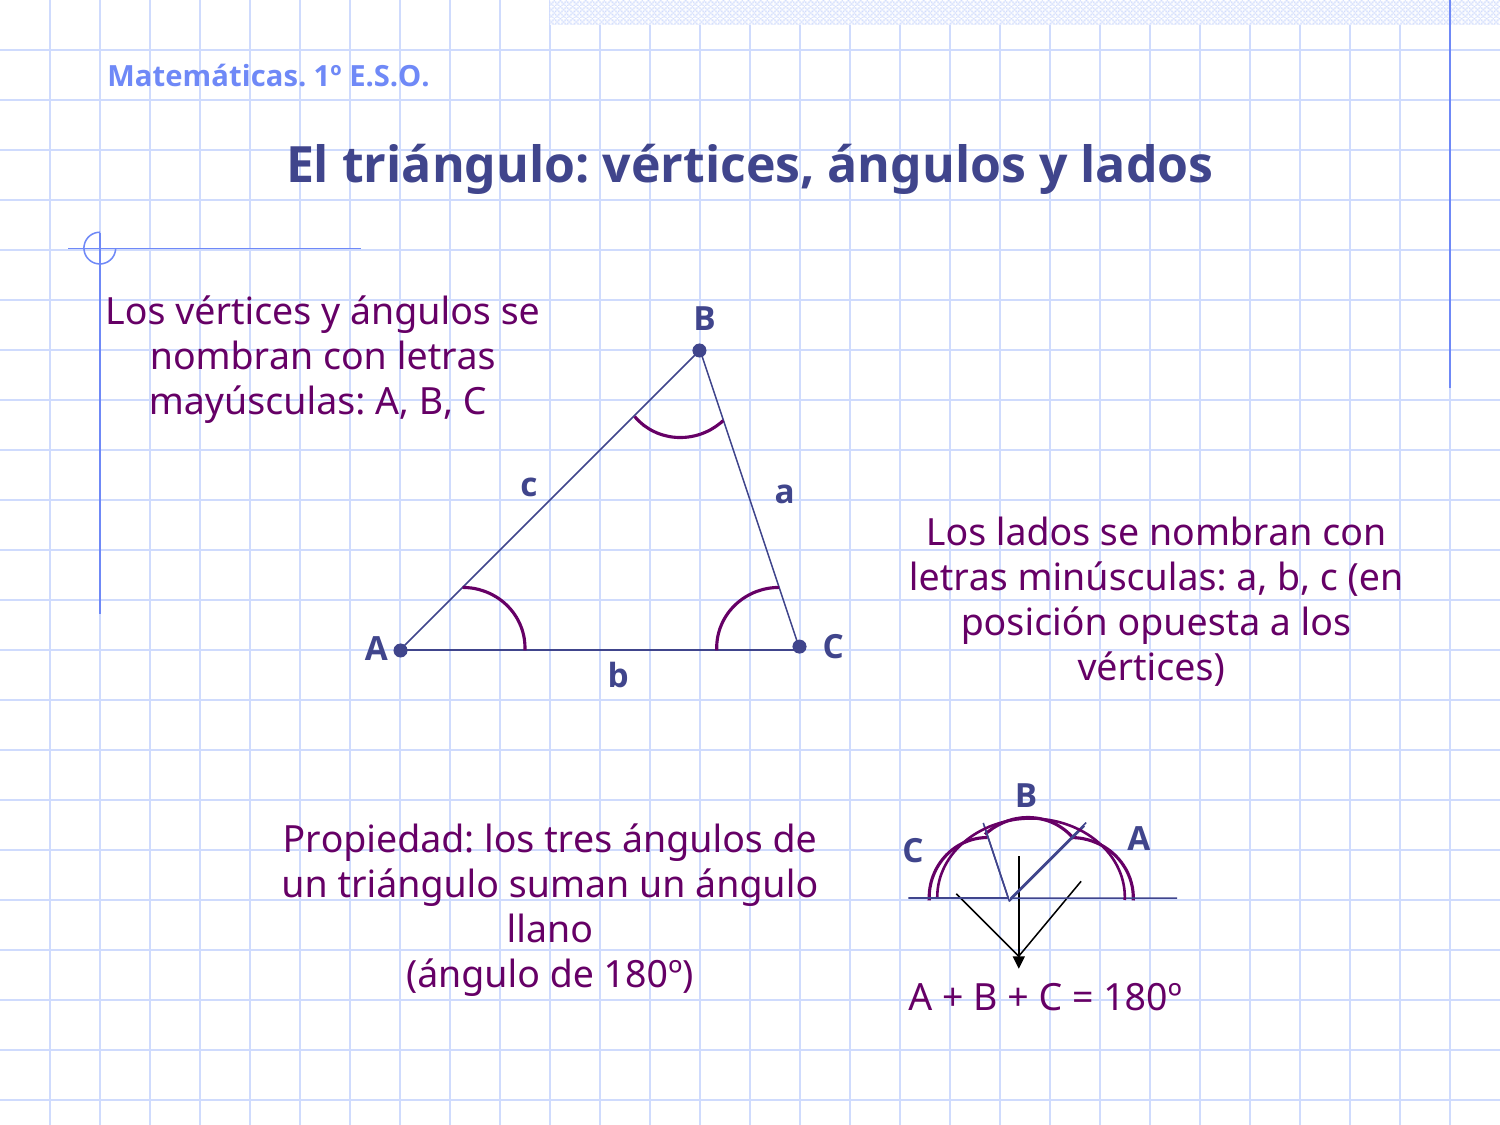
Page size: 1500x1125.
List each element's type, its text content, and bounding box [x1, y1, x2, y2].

text_box A [350, 619, 426, 676]
text_box A [1112, 809, 1188, 865]
picture [549, 0, 1449, 25]
text_box B [999, 766, 1076, 822]
text_box Propiedad: los tres ángulos de un triángulo suman un ángulo llano (ángulo de 180º) [249, 807, 851, 1003]
text_box c [505, 455, 581, 512]
text_box Los lados se nombran con letras minúsculas: a, b, c (en posición opuesta a los vértices) [874, 499, 1438, 696]
text_box [693, 345, 706, 356]
text_box a [759, 462, 835, 518]
text_box [793, 641, 798, 649]
text_box El triángulo: vértices, ángulos y lados [99, 124, 1401, 201]
text_box C [942, 846, 963, 878]
text_box Los vértices y ángulos se nombran con letras mayúsculas: A, B, C [35, 279, 611, 430]
text_box B [678, 289, 754, 345]
text_box [795, 640, 806, 653]
text_box C [887, 821, 963, 878]
text_box b [592, 646, 668, 703]
text_box A + B + C = 180º [774, 964, 1326, 1026]
picture [1451, 0, 1500, 25]
text_box C [807, 617, 874, 674]
